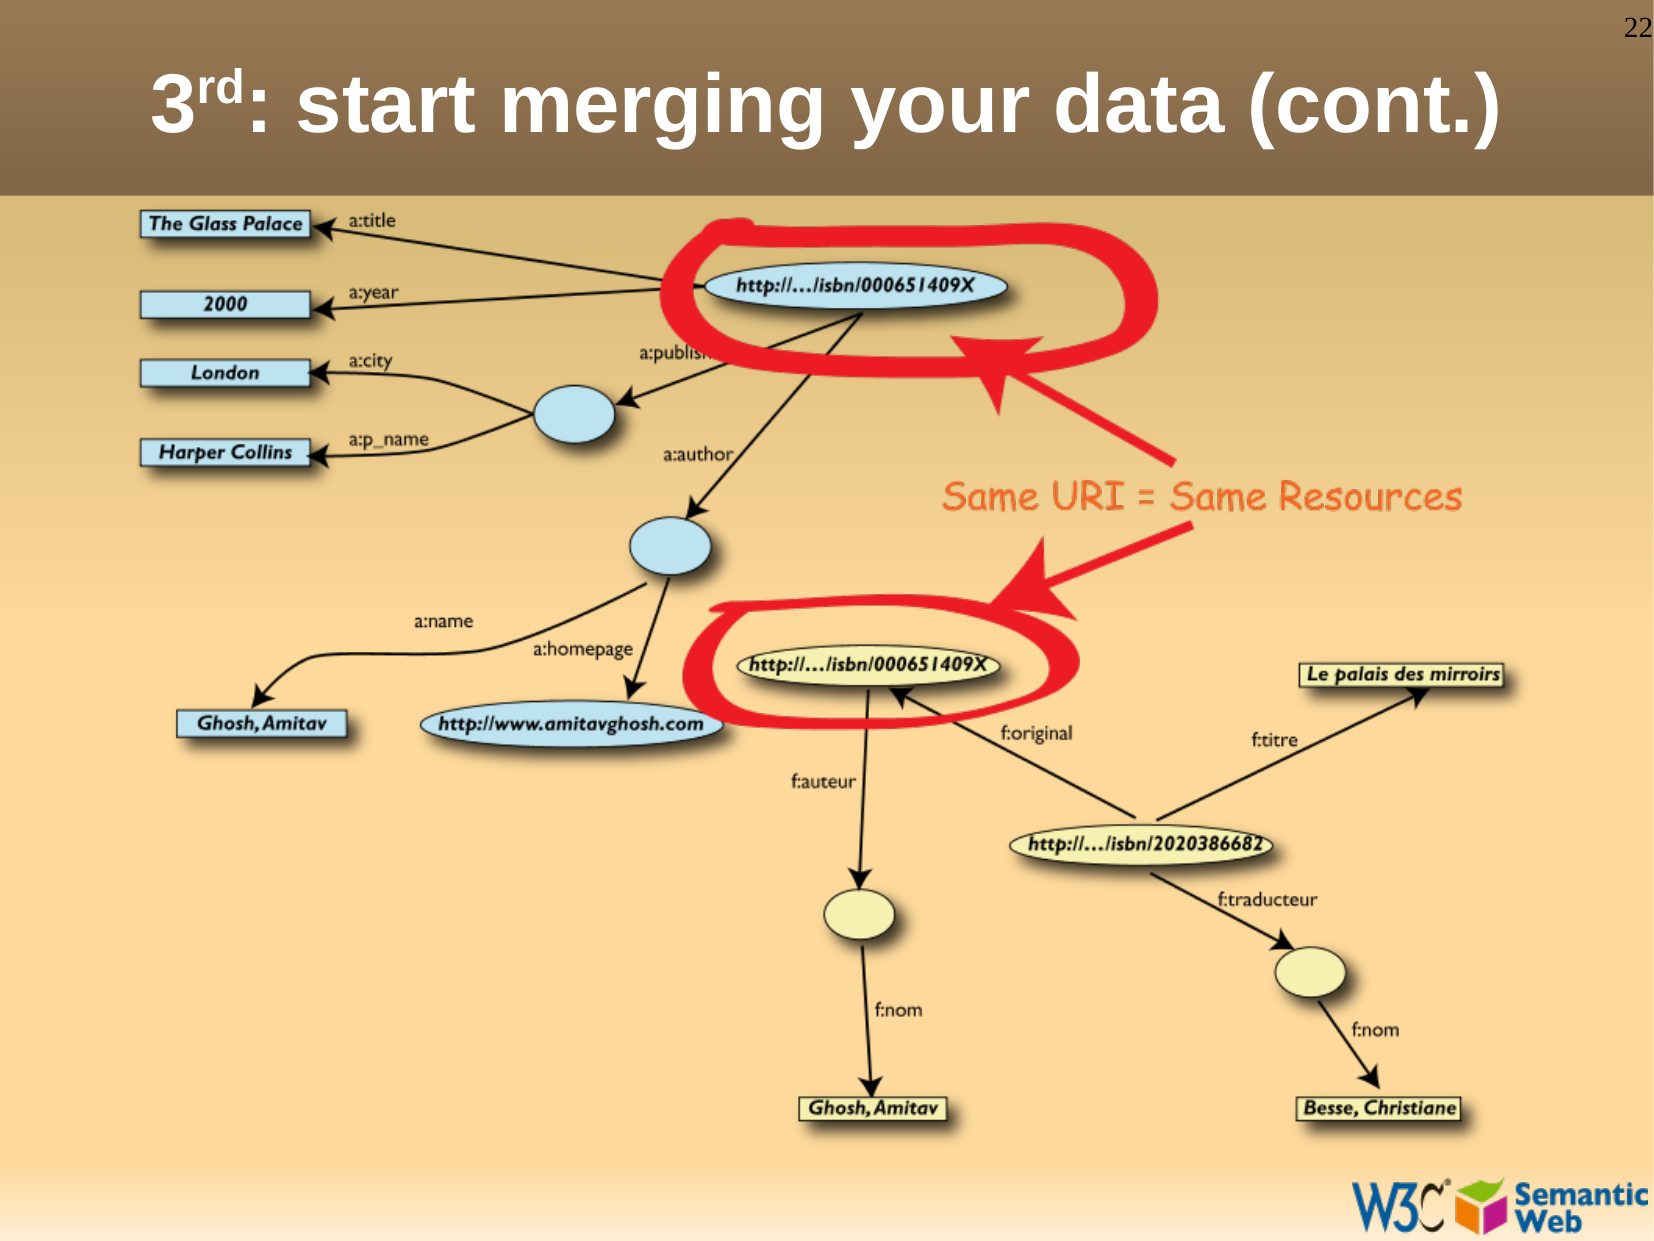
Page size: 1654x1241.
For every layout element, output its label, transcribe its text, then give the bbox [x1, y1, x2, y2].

title 3rd: start merging your data (cont.) [0, 0, 1654, 208]
picture [0, 199, 1654, 1241]
